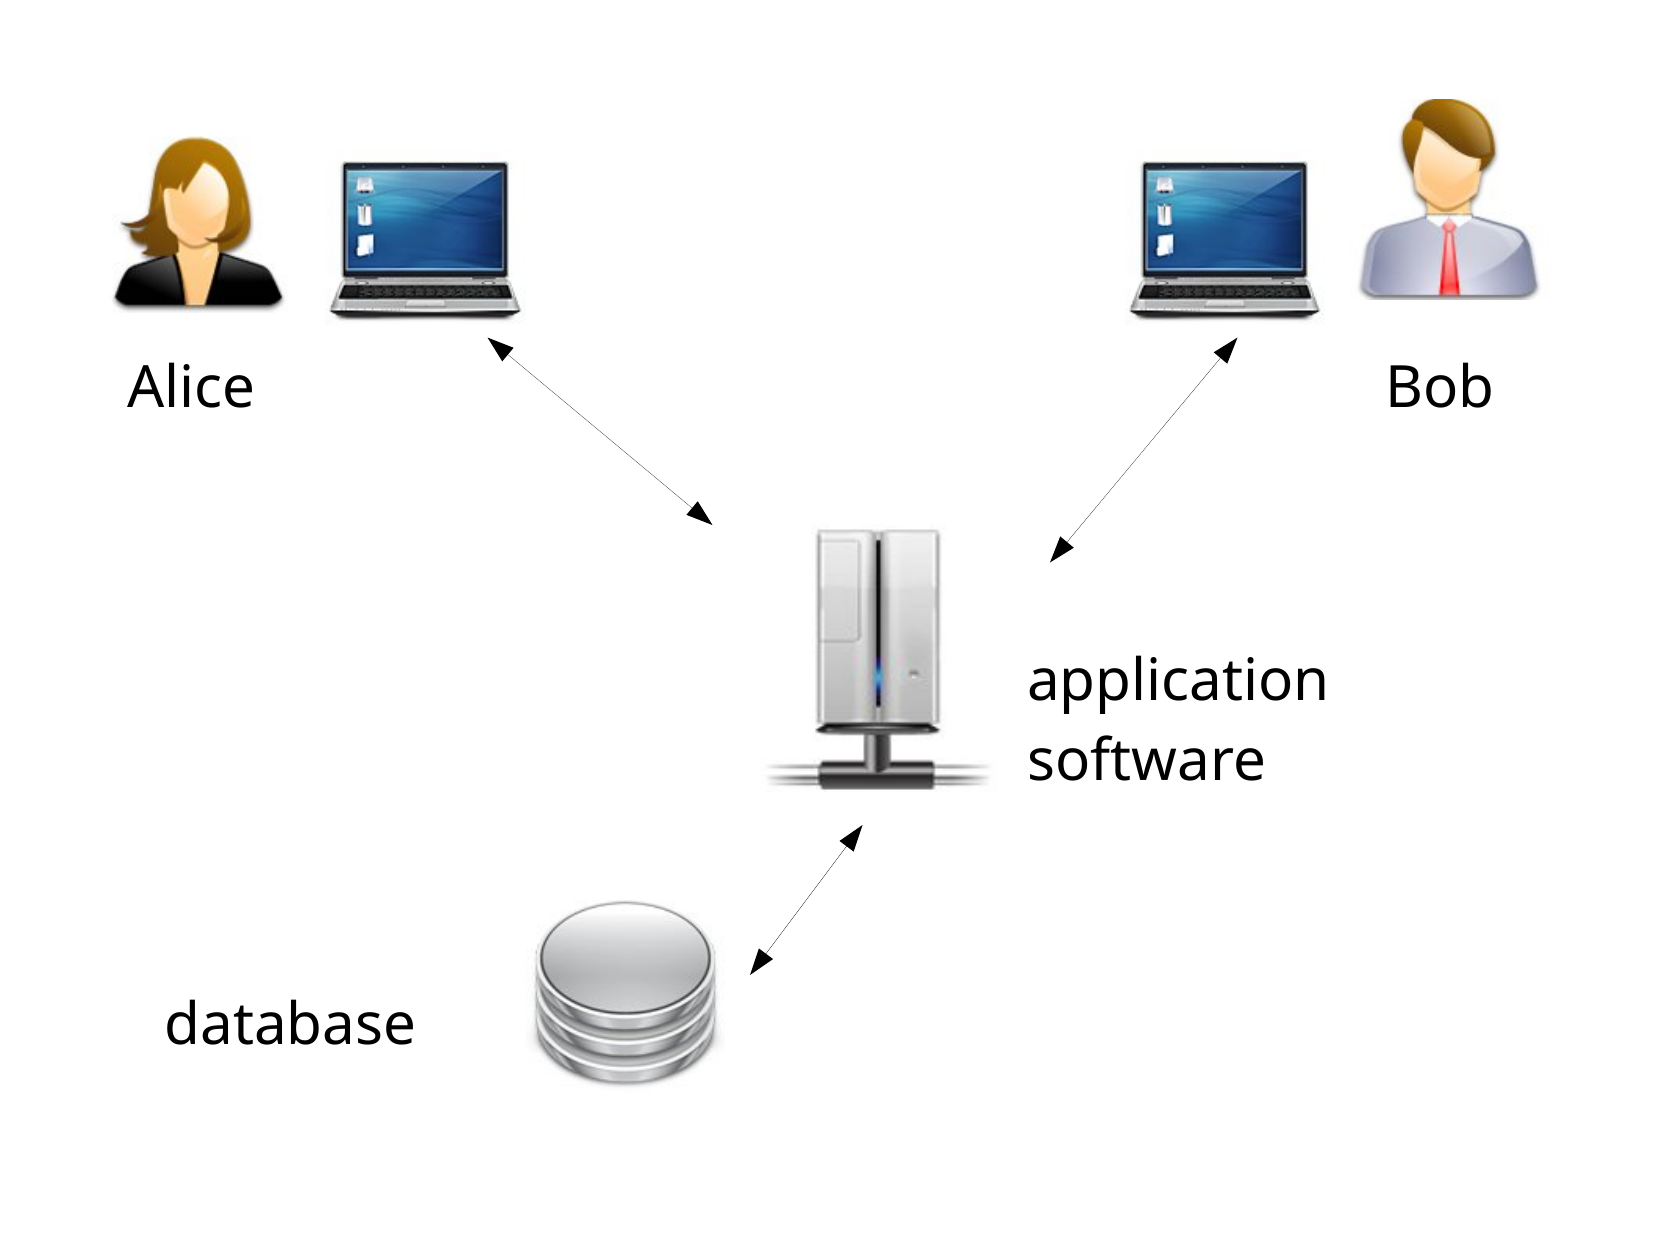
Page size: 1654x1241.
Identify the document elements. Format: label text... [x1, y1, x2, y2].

picture [325, 149, 526, 350]
picture [525, 899, 725, 1100]
picture [745, 524, 1013, 792]
text_box Bob [1371, 337, 1538, 424]
picture [100, 112, 301, 313]
text_box database [150, 975, 504, 1061]
picture [1350, 99, 1550, 301]
text_box application software [1012, 631, 1367, 788]
picture [1125, 149, 1325, 350]
text_box Alice [112, 337, 279, 424]
